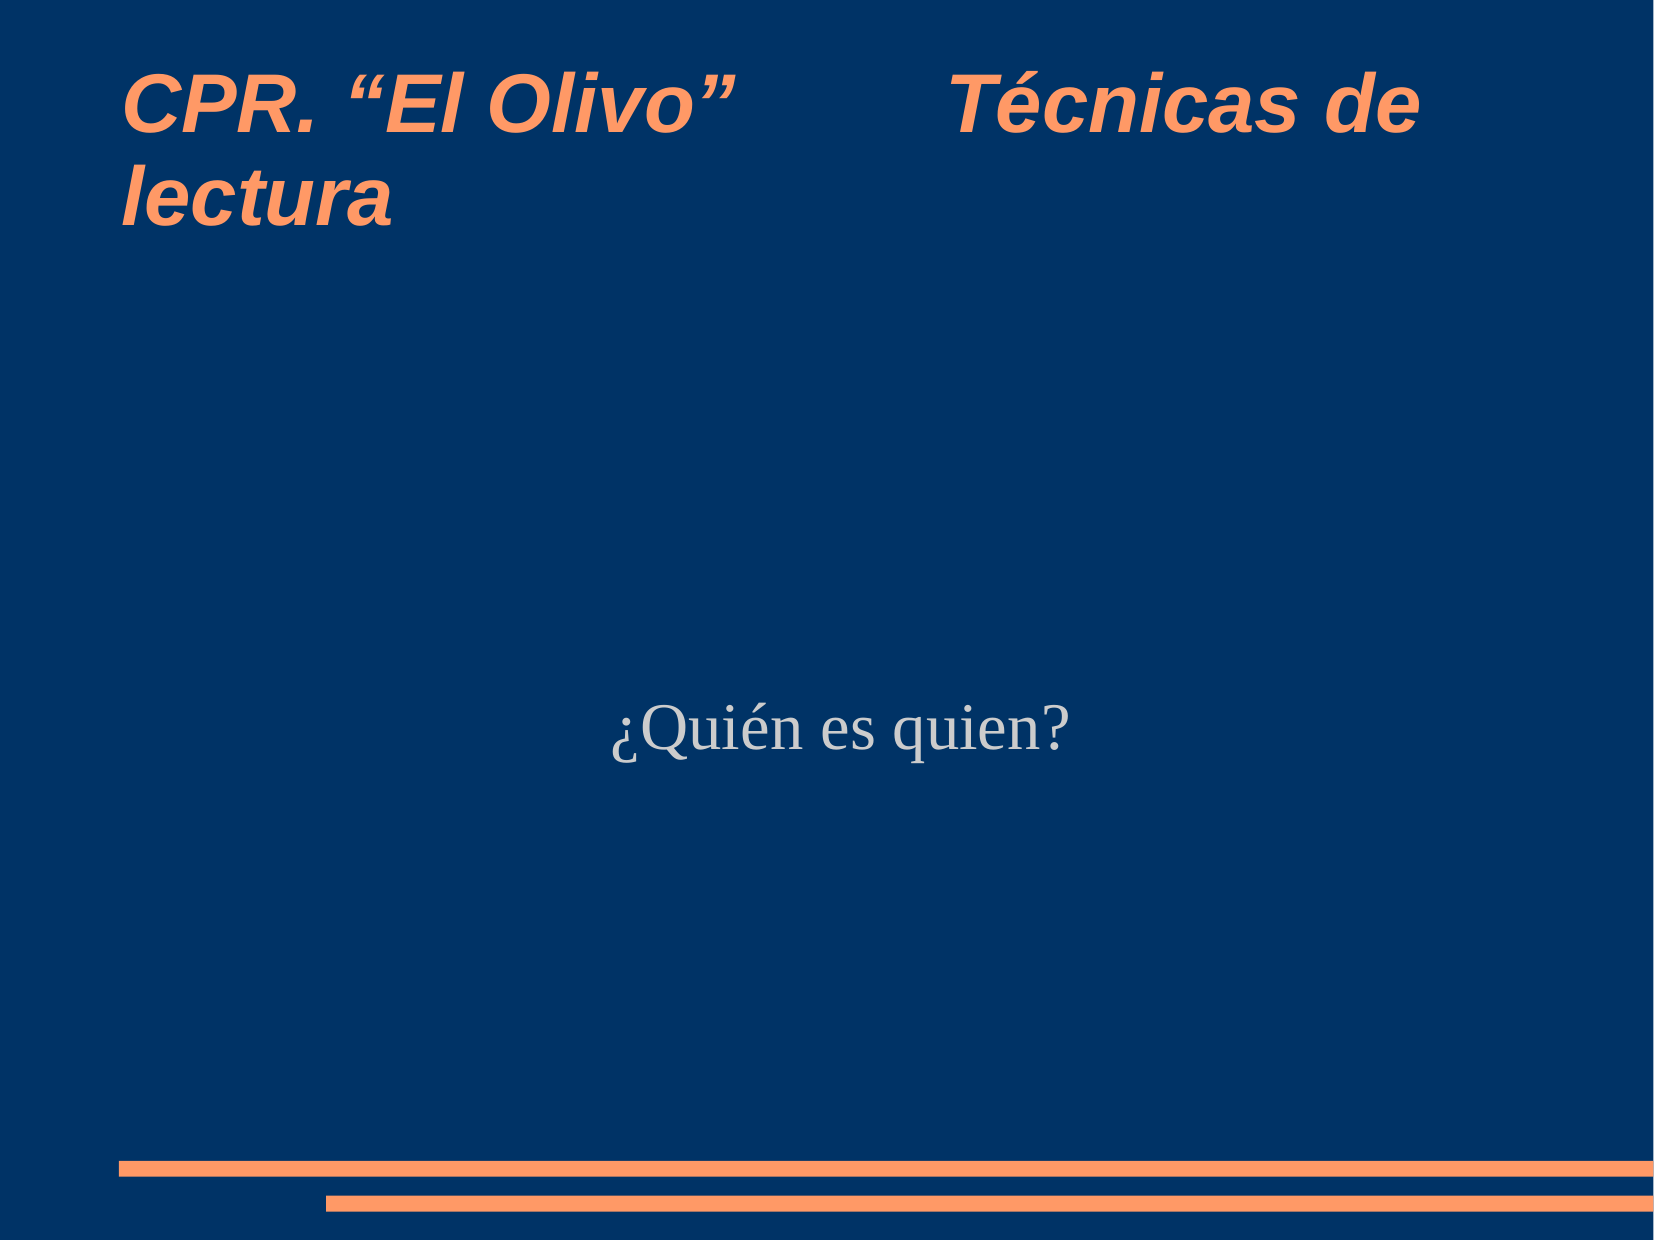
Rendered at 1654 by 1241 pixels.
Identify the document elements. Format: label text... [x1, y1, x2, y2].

title CPR. “El Olivo” Técnicas de lectura [121, 46, 1534, 254]
subtitle ¿Quién es quien? [121, 322, 1561, 1132]
